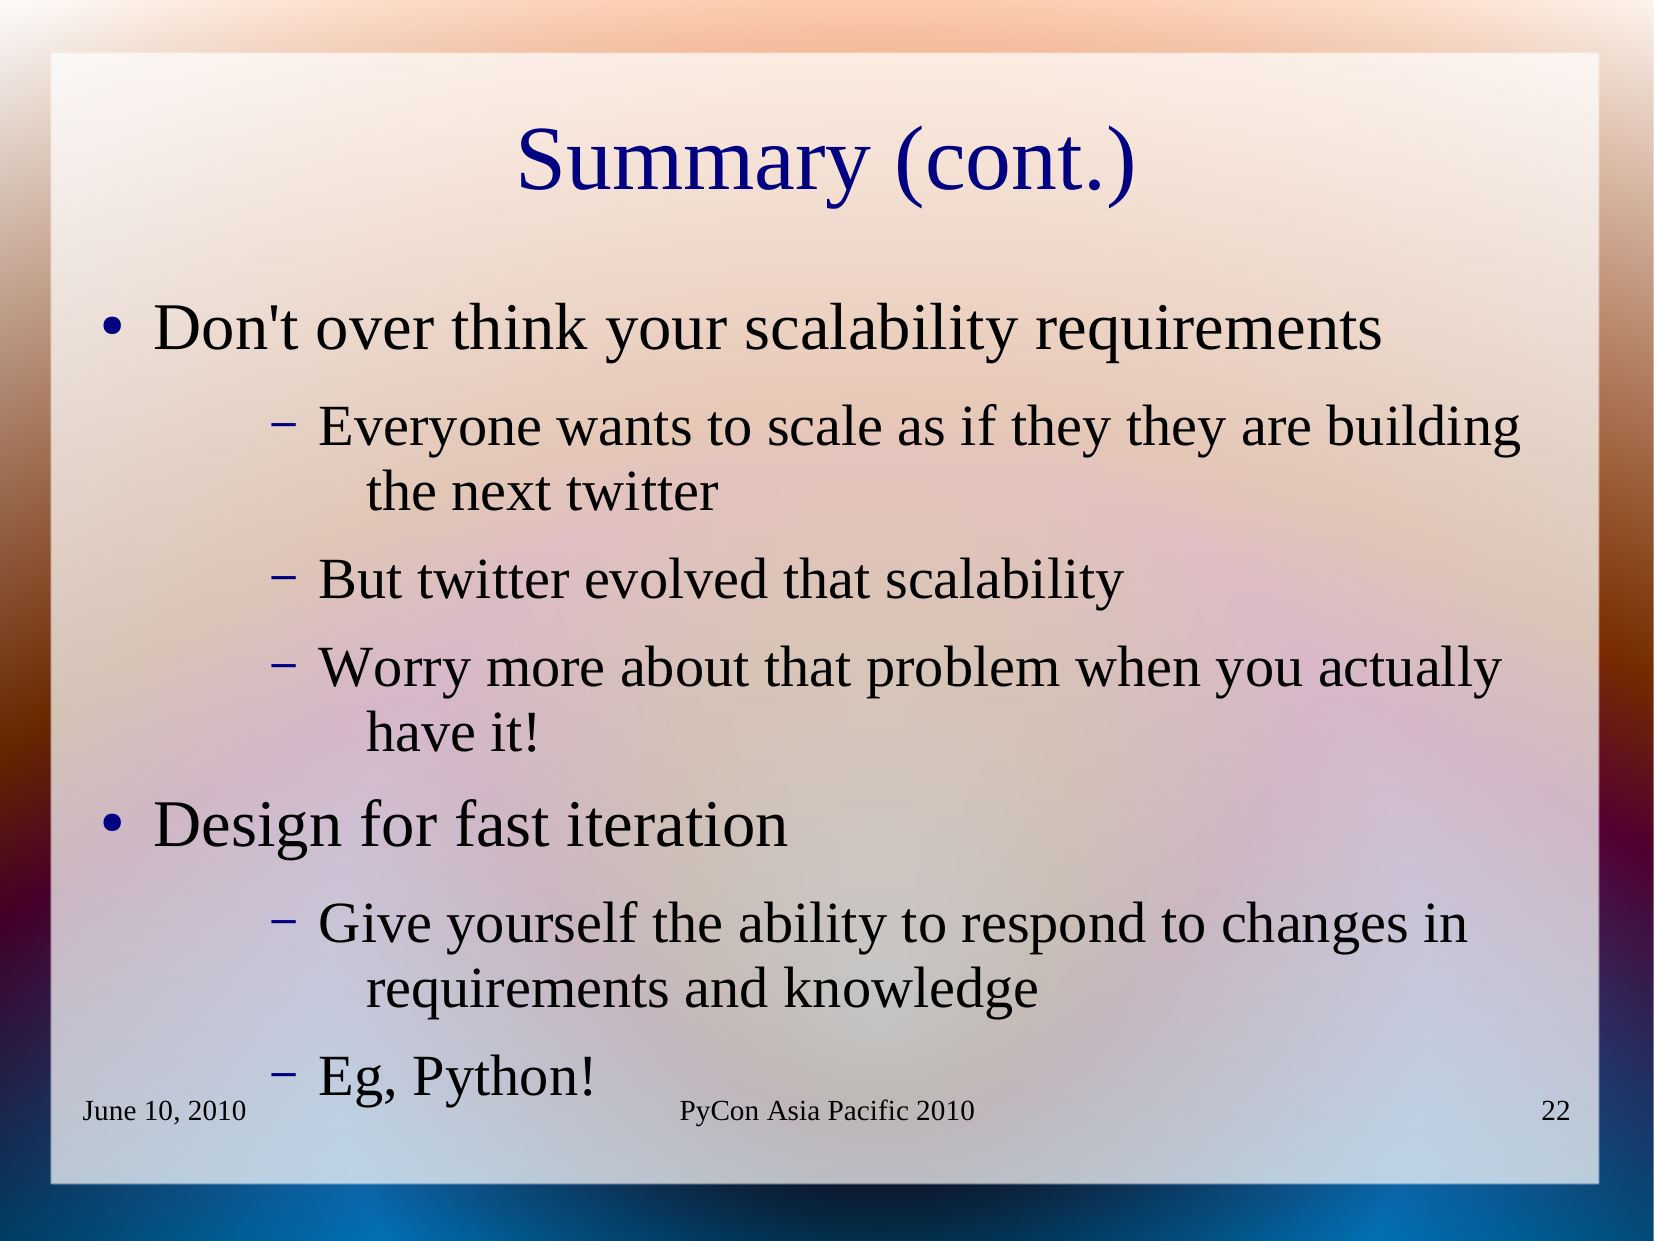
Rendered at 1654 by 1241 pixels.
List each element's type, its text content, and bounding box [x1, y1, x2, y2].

list Don't over think your scalability requirements Everyone wants to scale as if they they are building the next twitter But twitter evolved that scalability Worry more about that problem when you actually have it! Design for fast iteration Give yourself the ability to respond to changes in requirements and knowledge Eg, Python! [82, 290, 1571, 1116]
picture [0, 0, 1654, 1241]
title Summary (cont.) [82, 62, 1571, 256]
